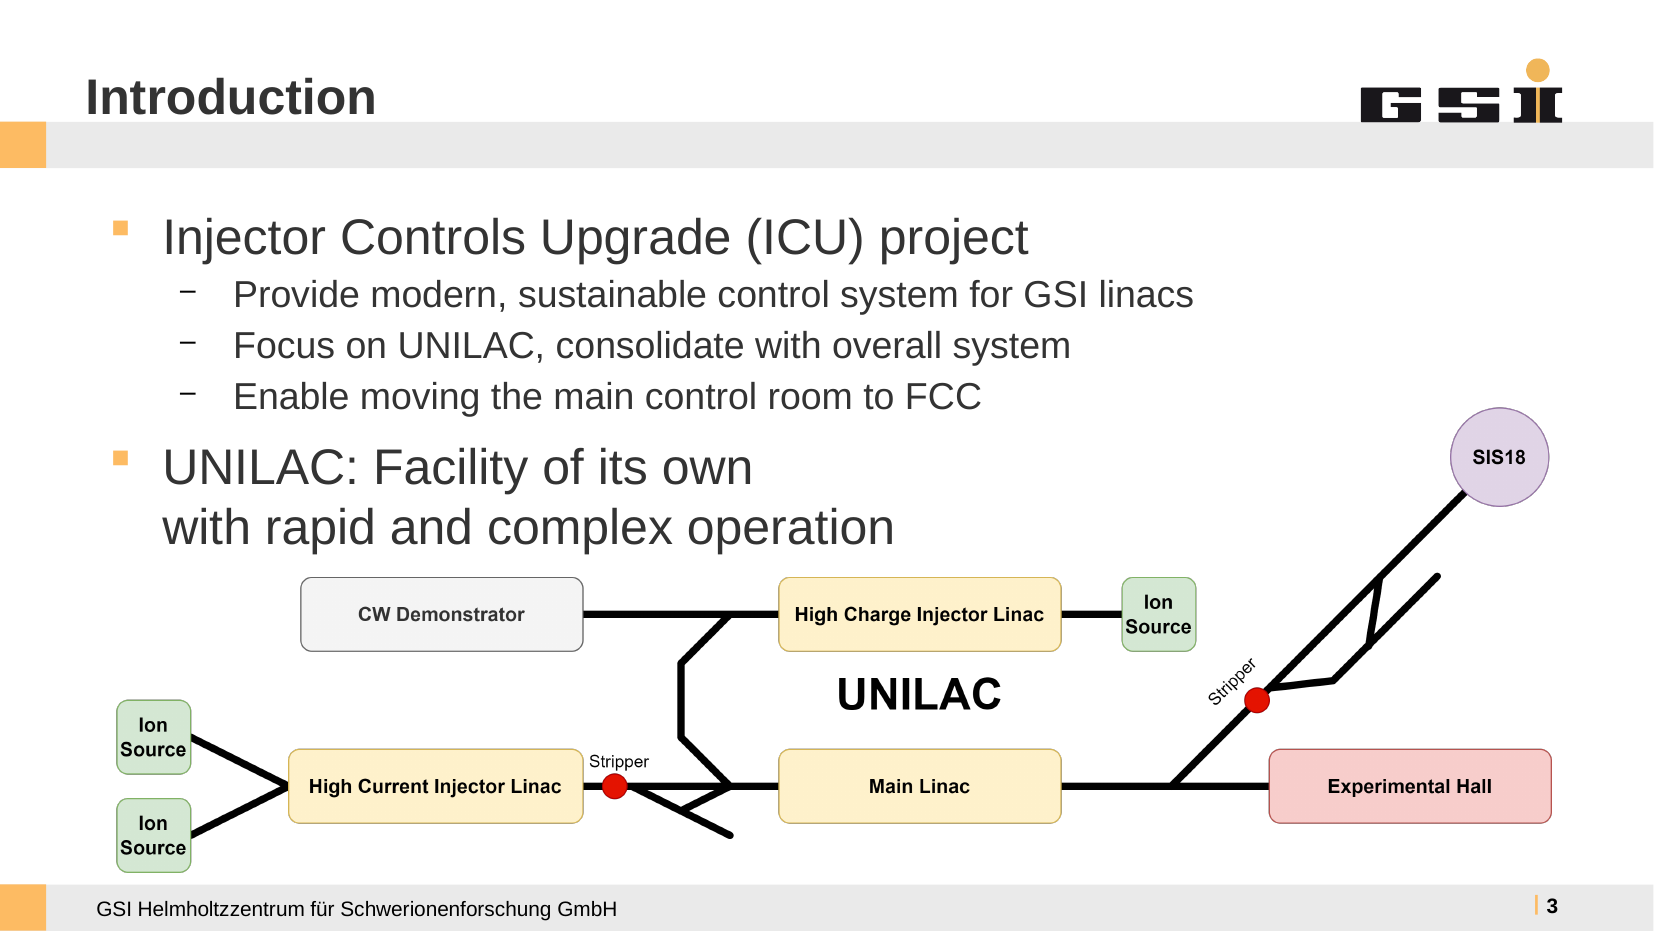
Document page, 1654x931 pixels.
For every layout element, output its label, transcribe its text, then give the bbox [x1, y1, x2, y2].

title Introduction [70, 55, 1081, 132]
picture [1359, 56, 1564, 125]
picture [104, 395, 1564, 885]
list Injector Controls Upgrade (ICU) project Provide modern, sustainable control system for GSI linacs Focus on UNILAC, consolidate with overall system Enable moving the main control room to FCC UNILAC: Facility of its own with rapid and complex operation [76, 196, 1562, 862]
